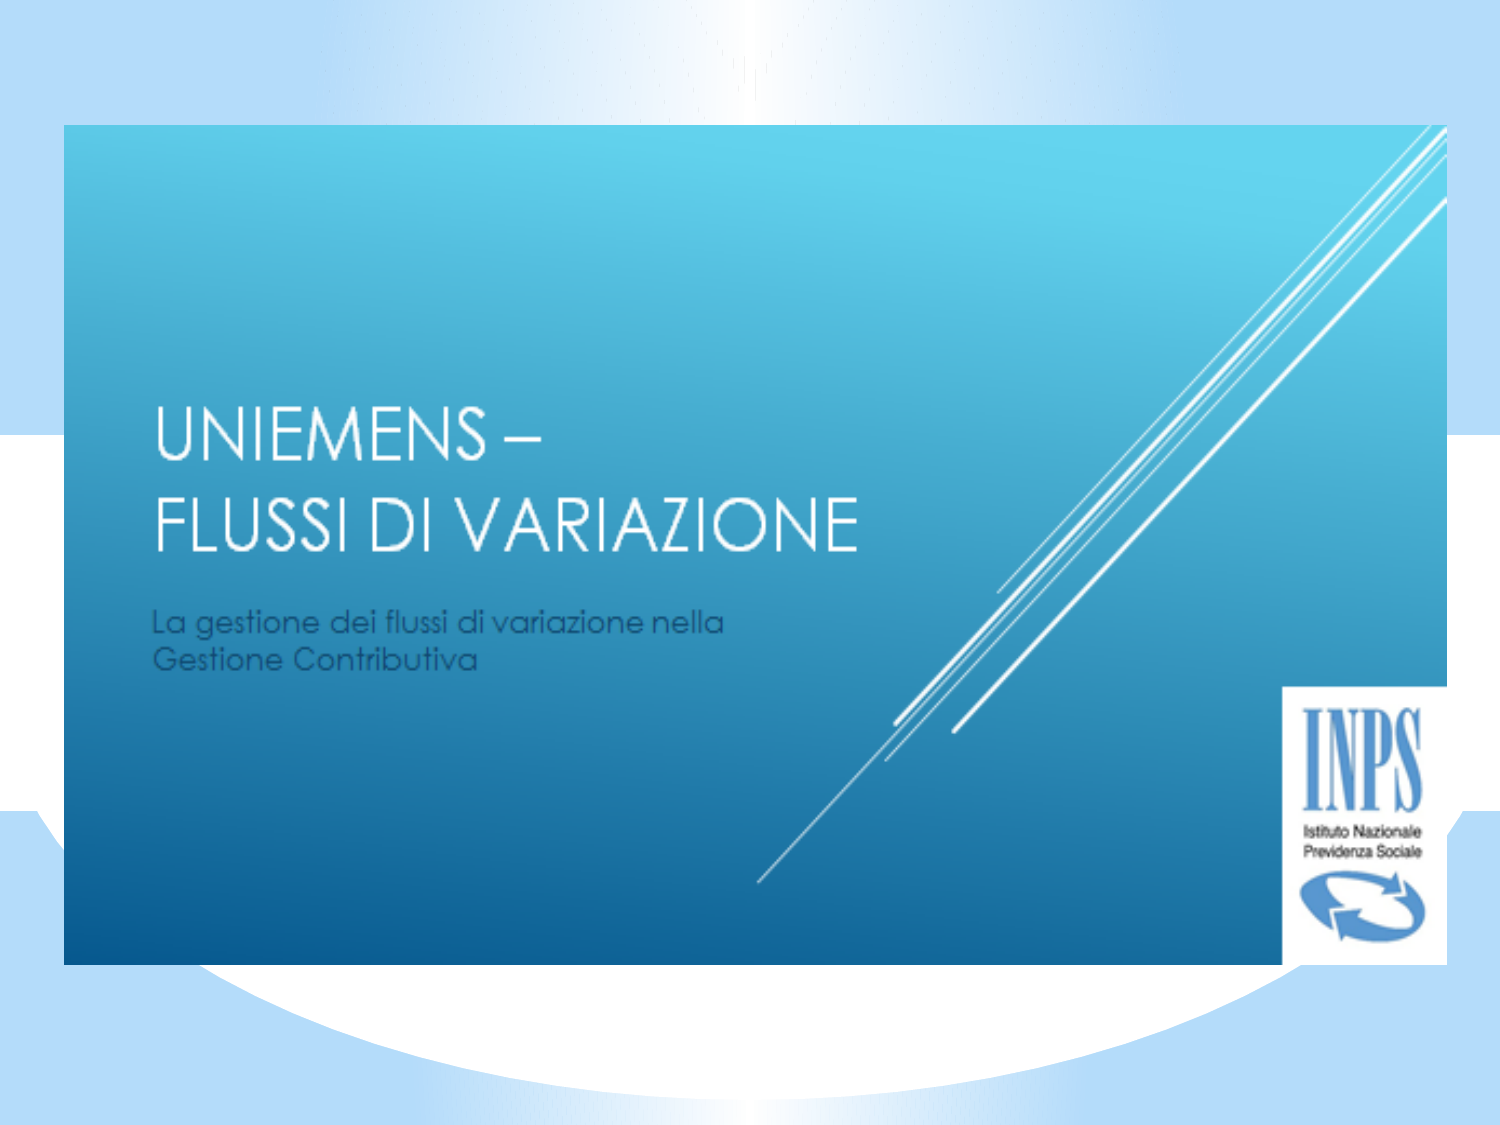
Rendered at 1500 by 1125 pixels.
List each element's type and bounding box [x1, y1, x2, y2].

picture [64, 125, 1447, 965]
